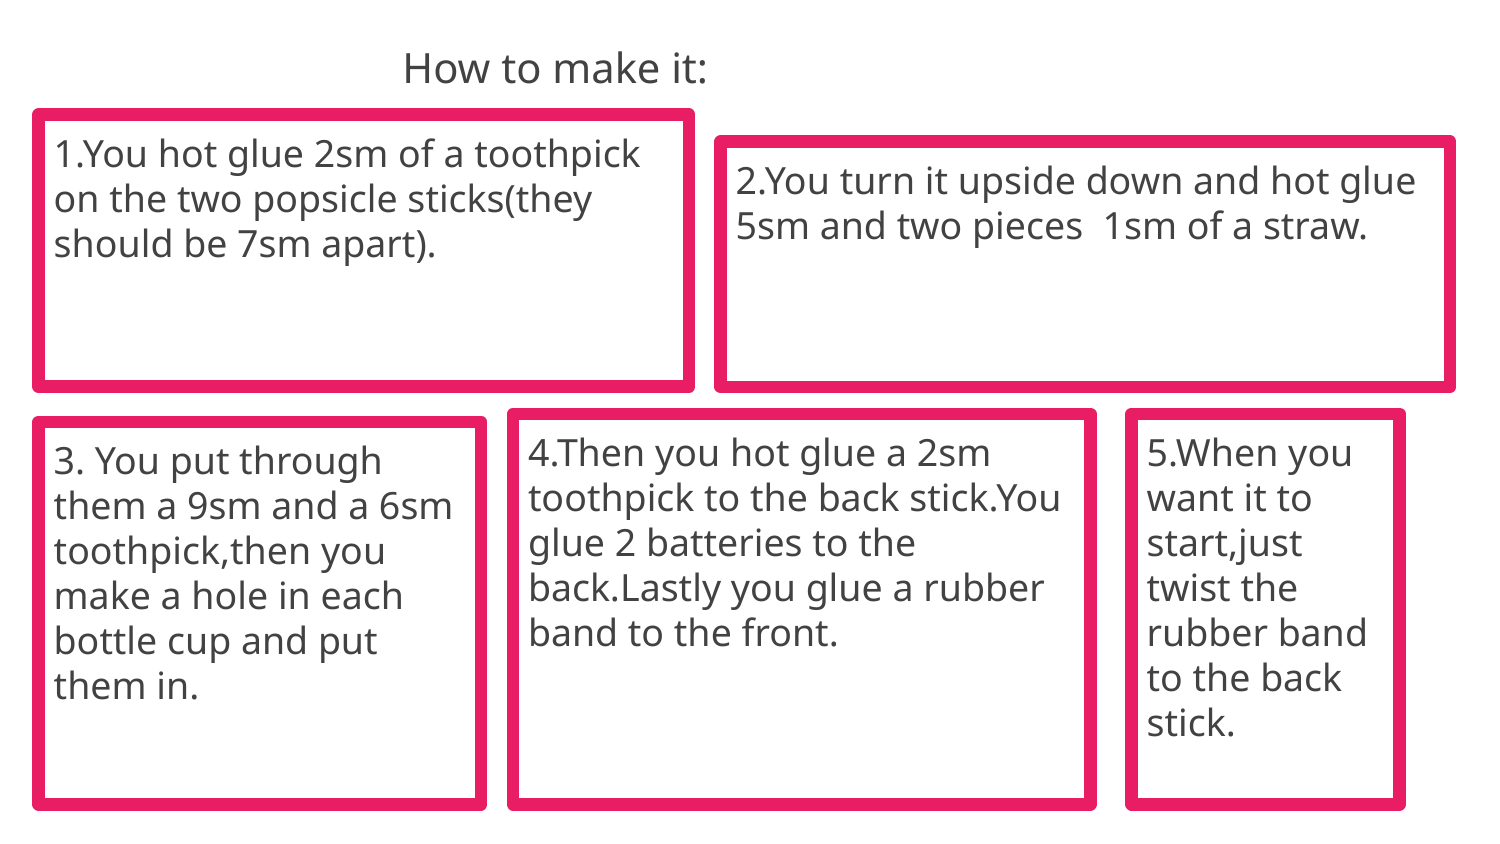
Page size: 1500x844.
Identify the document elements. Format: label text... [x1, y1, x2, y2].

text_box 2.You turn it upside down and hot glue 5sm and two pieces 1sm of a straw. [720, 141, 1451, 387]
text_box 3. You put through them a 9sm and a 6sm toothpick,then you make a hole in each bottle cup and put them in. [38, 421, 482, 805]
text_box 1.You hot glue 2sm of a toothpick on the two popsicle sticks(they should be 7sm apart). [38, 114, 690, 387]
text_box How to make it: [290, 26, 1132, 115]
text_box 5.When you want it to start,just twist the rubber band to the back stick. [1131, 413, 1400, 805]
text_box 4.Then you hot glue a 2sm toothpick to the back stick.You glue 2 batteries to the back.Lastly you glue a rubber band to the front. [513, 413, 1091, 805]
